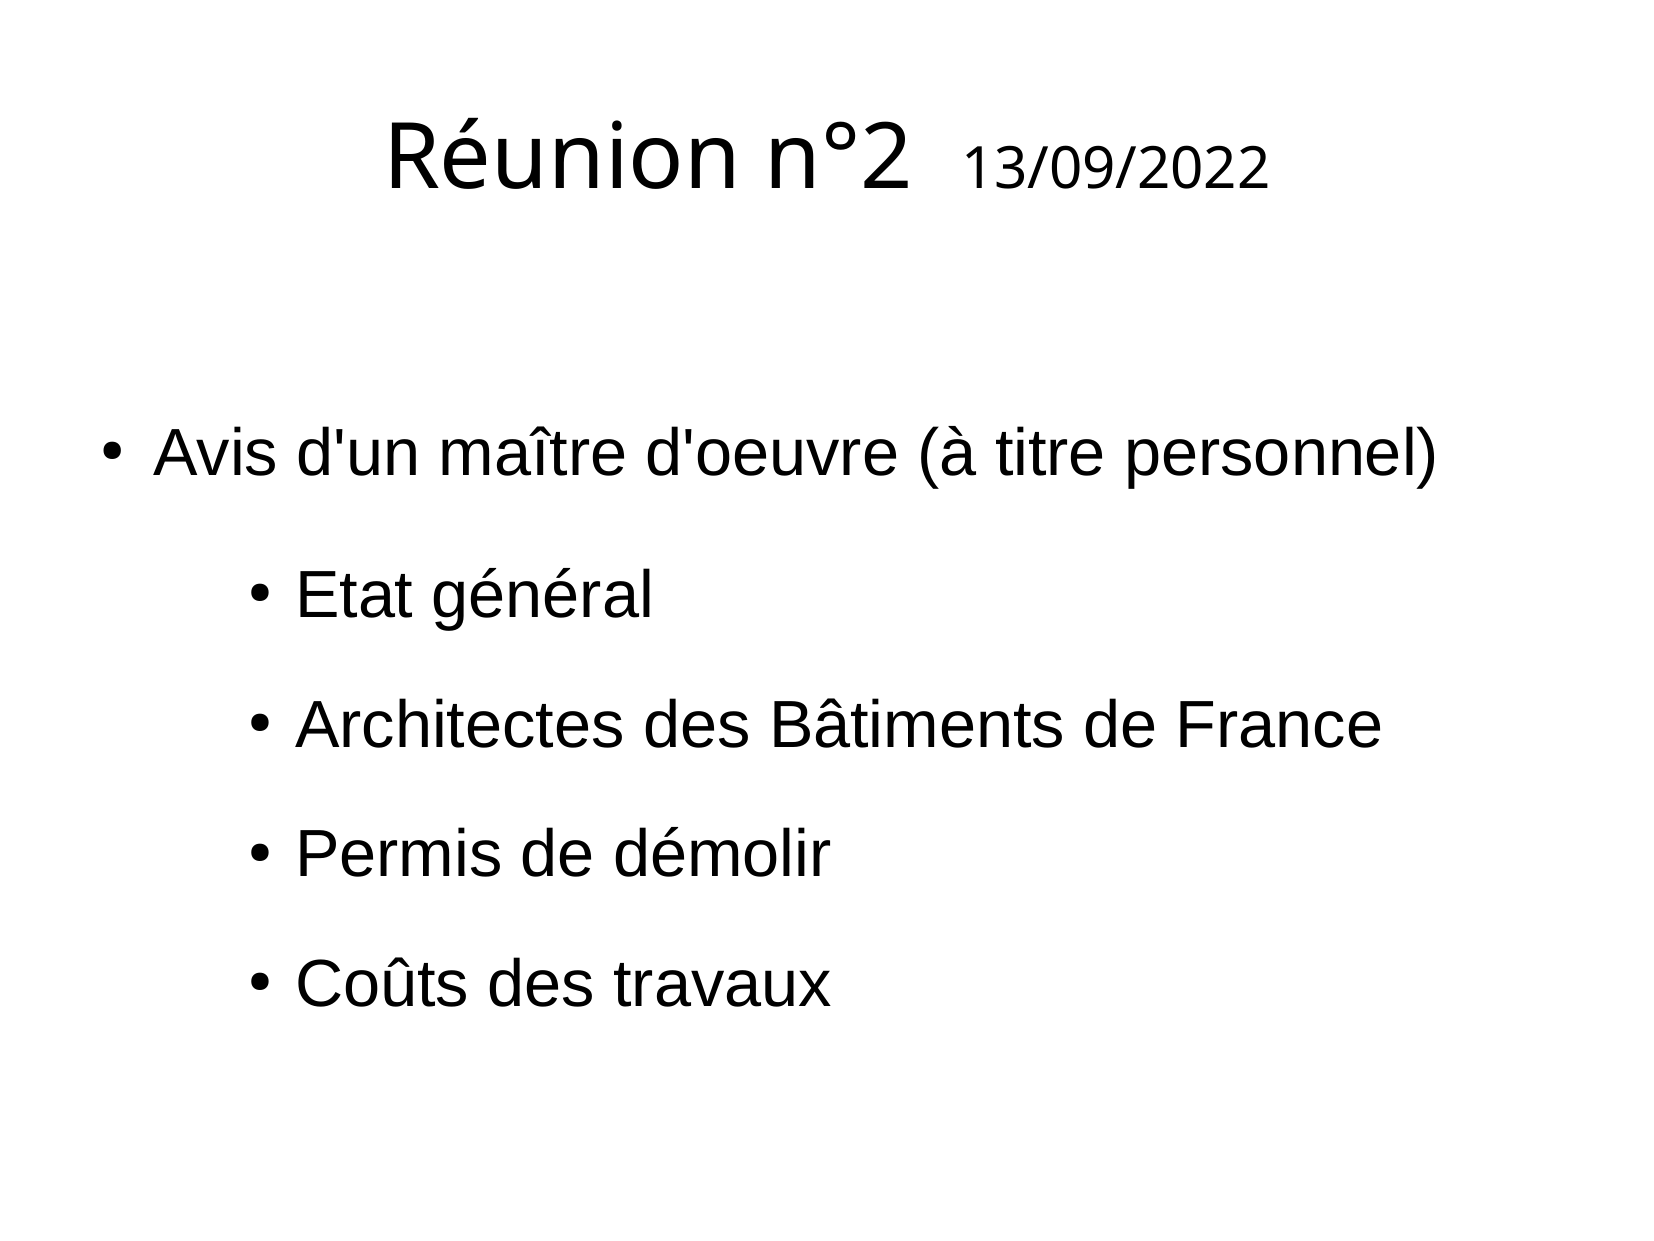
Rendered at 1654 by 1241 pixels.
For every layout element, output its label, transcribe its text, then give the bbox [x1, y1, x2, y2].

list Avis d'un maître d'oeuvre (à titre personnel) Etat général Architectes des Bâtiments de France Permis de démolir Coûts des travaux [82, 290, 1571, 1109]
title Réunion n°2 13/09/2022 [82, 49, 1571, 257]
